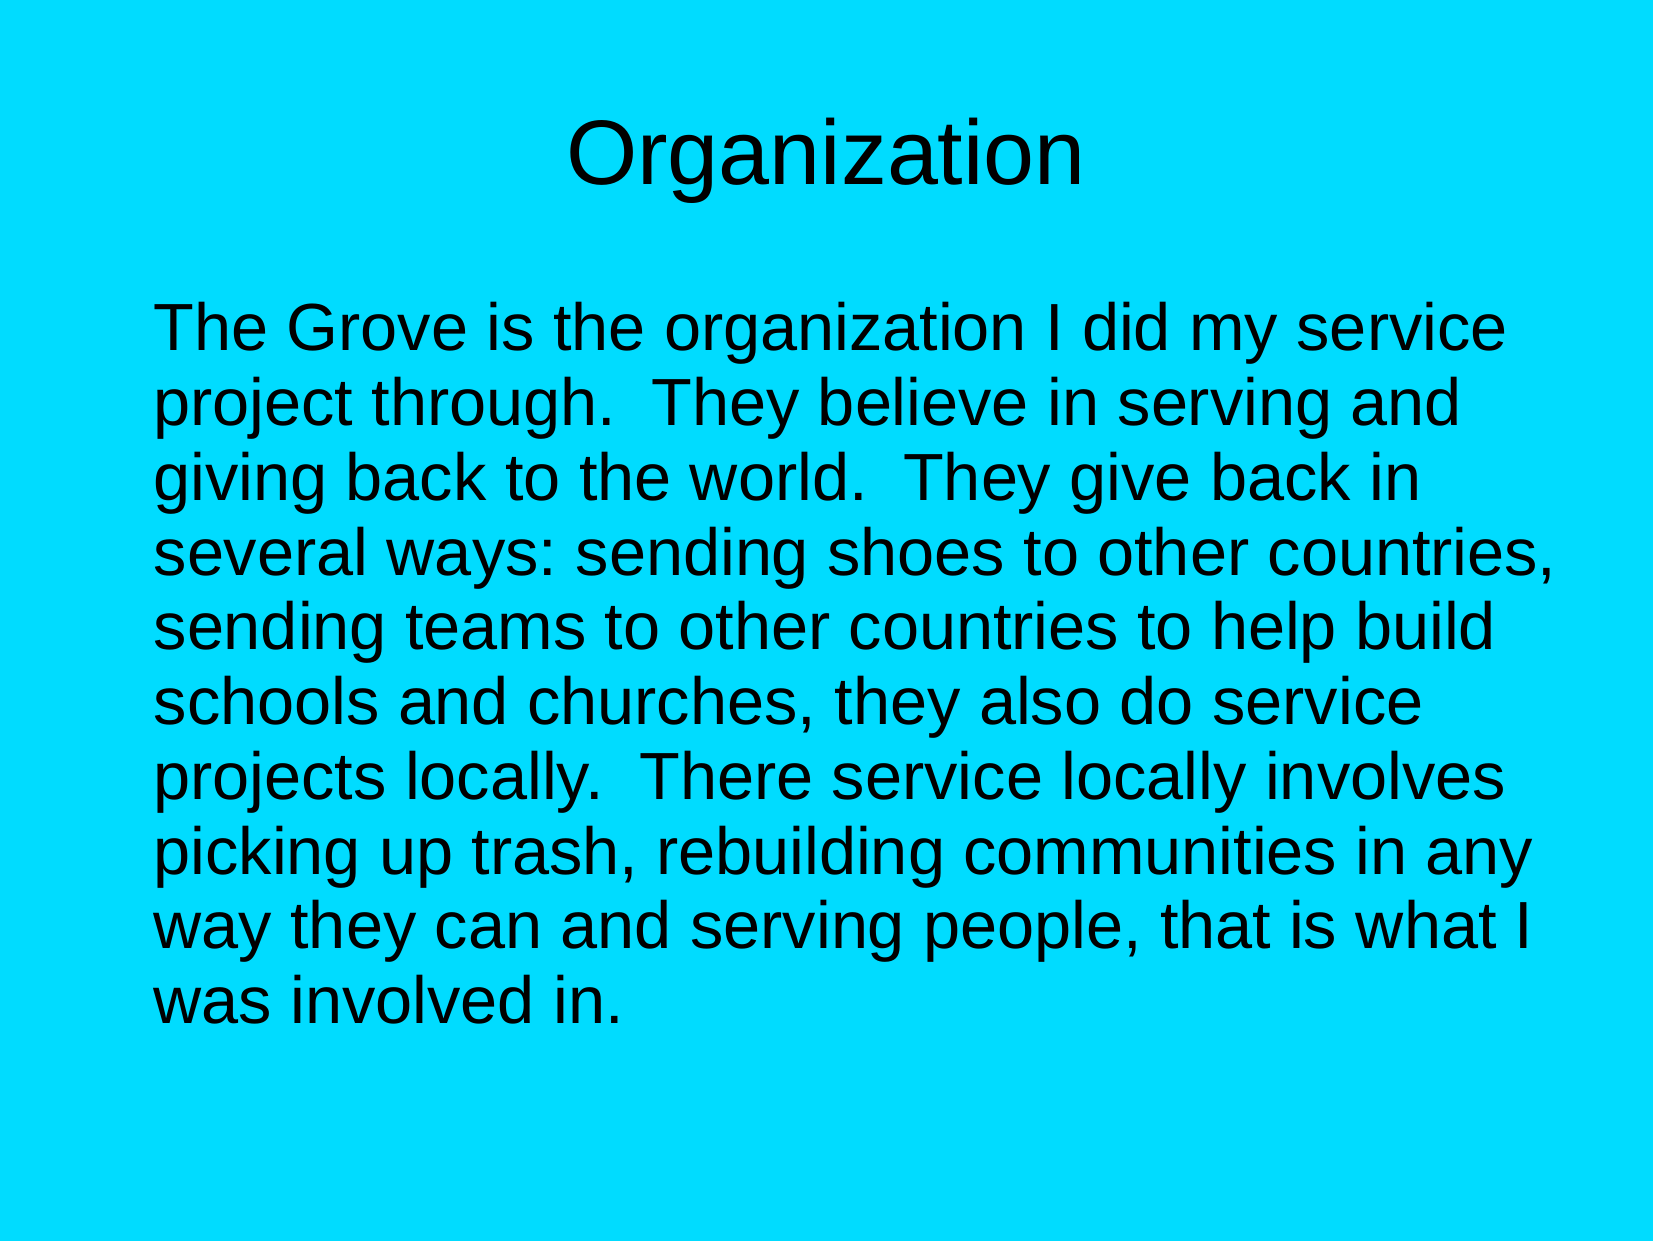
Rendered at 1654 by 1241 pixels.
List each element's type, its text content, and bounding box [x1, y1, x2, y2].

list The Grove is the organization I did my service project through. They believe in serving and giving back to the world. They give back in several ways: sending shoes to other countries, sending teams to other countries to help build schools and churches, they also do service projects locally. There service locally involves picking up trash, rebuilding communities in any way they can and serving people, that is what I was involved in. [82, 290, 1571, 1109]
title Organization [82, 49, 1571, 257]
